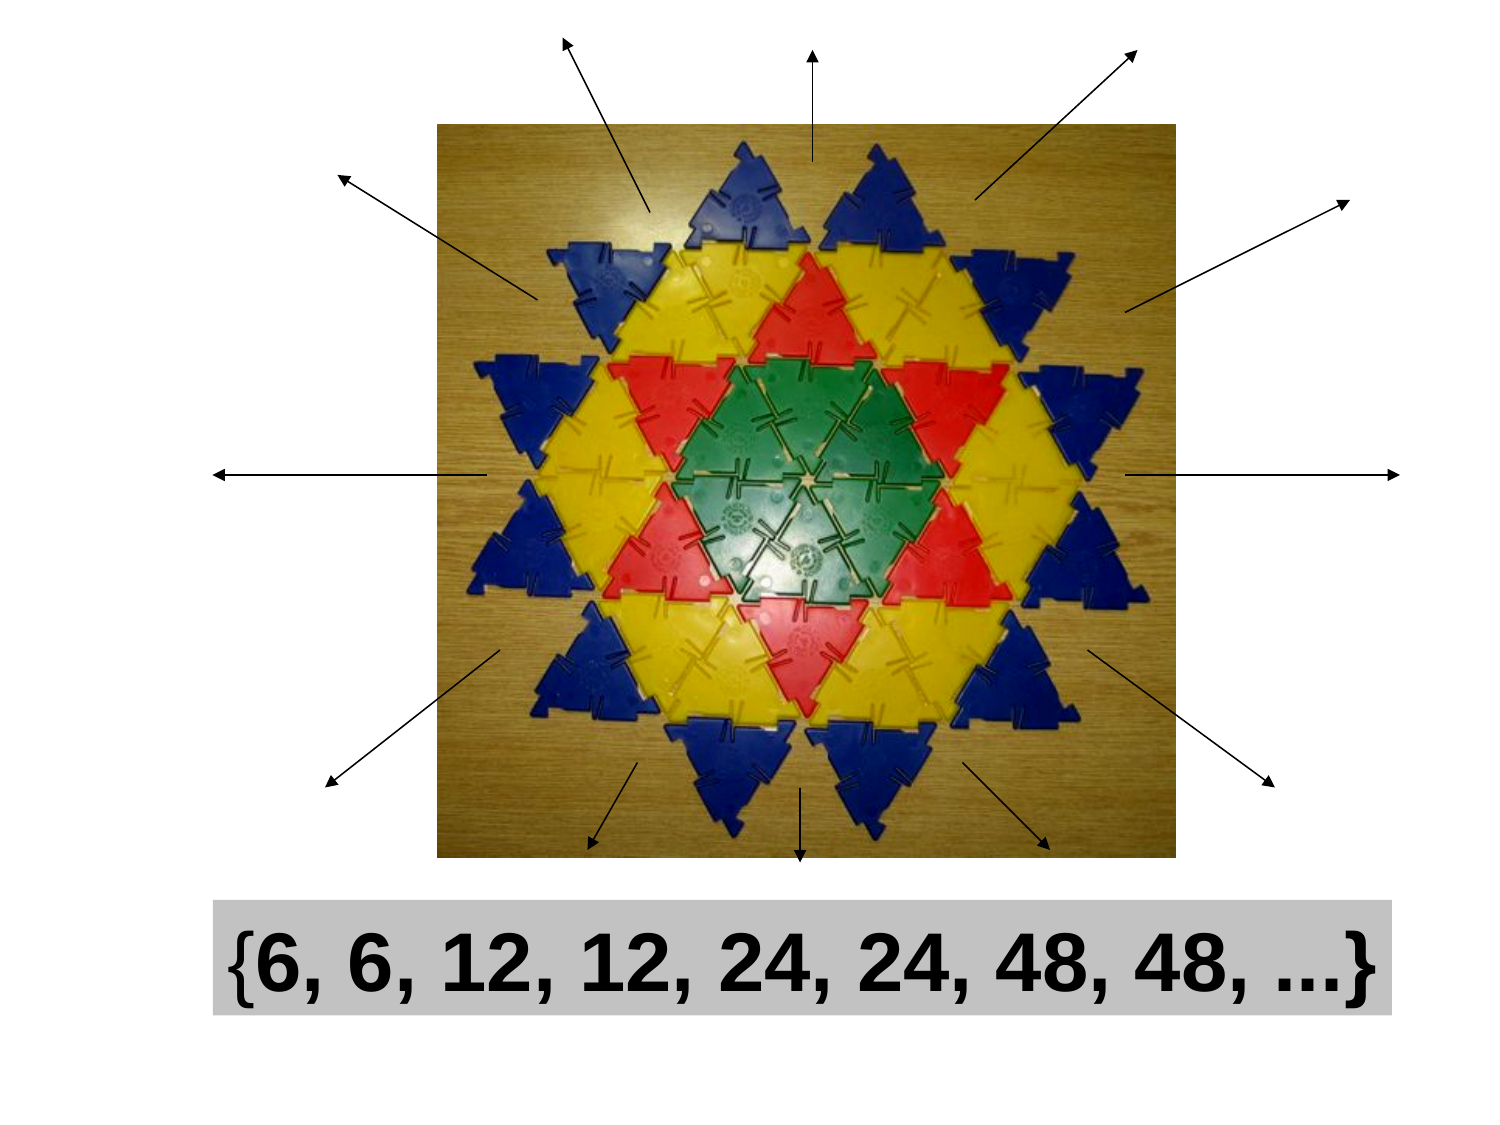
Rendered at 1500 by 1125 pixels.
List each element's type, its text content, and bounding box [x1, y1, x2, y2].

picture [437, 125, 1176, 858]
text_box {6, 6, 12, 12, 24, 24, 48, 48, ...} [212, 900, 1392, 1016]
